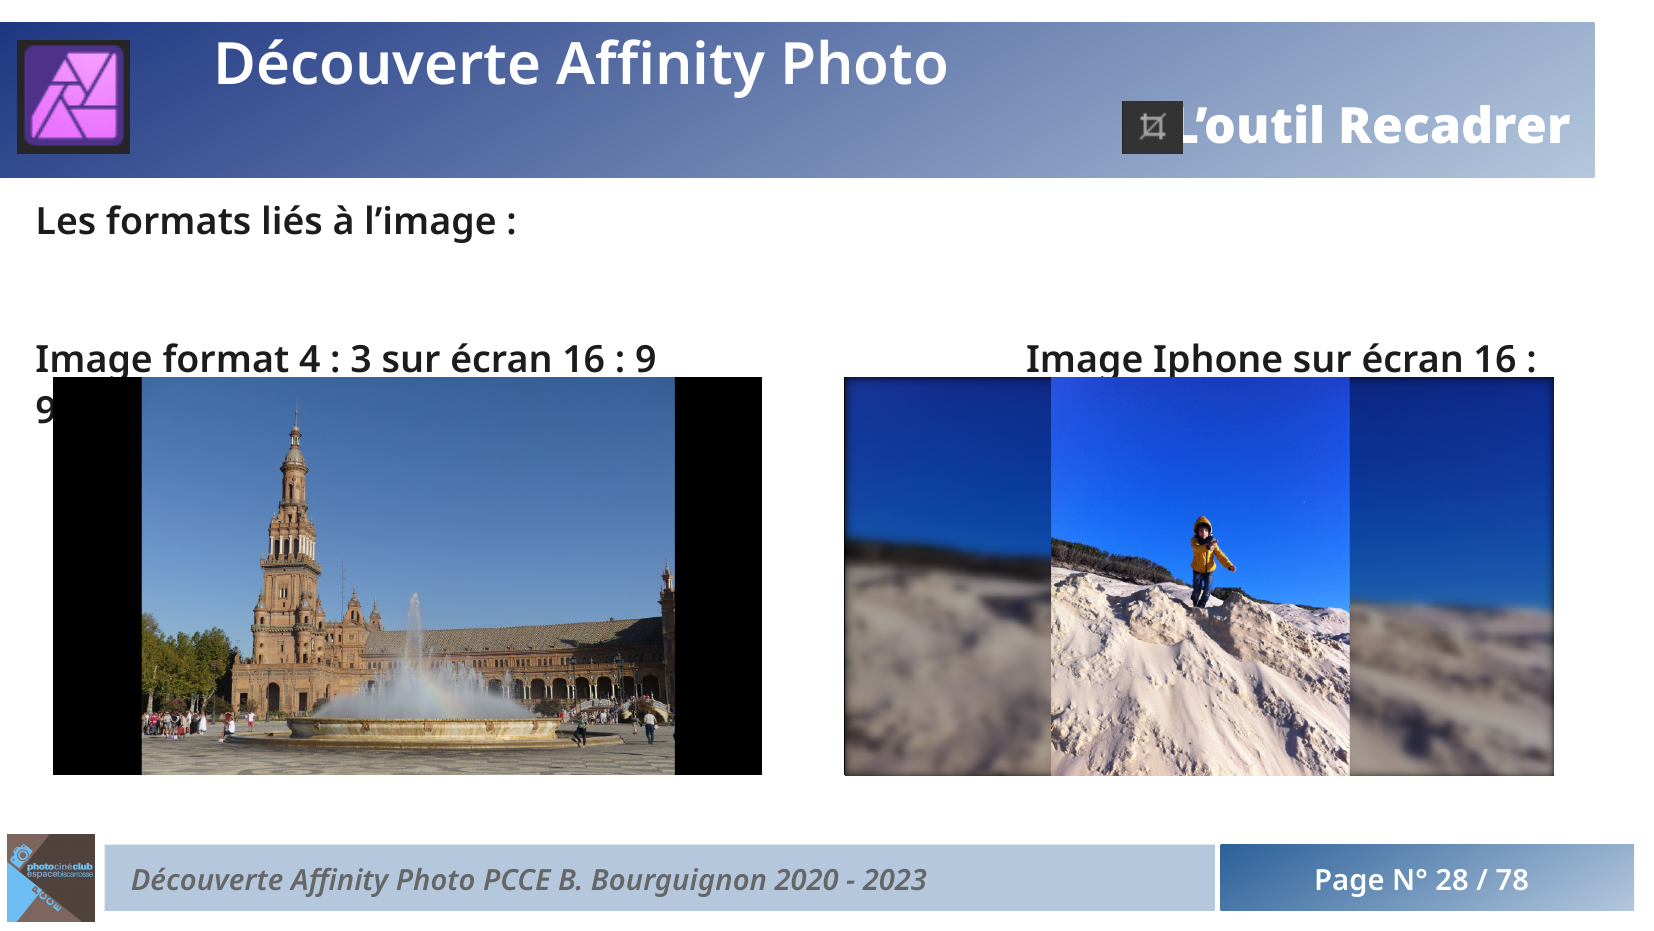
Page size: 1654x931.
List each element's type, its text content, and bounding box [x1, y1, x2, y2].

picture [53, 377, 762, 775]
picture [17, 40, 130, 154]
picture [1122, 101, 1183, 154]
title L’outil Recadrer [874, 47, 1571, 158]
picture [844, 377, 1554, 776]
picture [7, 834, 95, 922]
list Les formats liés à l’image : Image format 4 : 3 sur écran 16 : 9 Image Iphone sur écran 16 : 9 [35, 194, 1542, 802]
